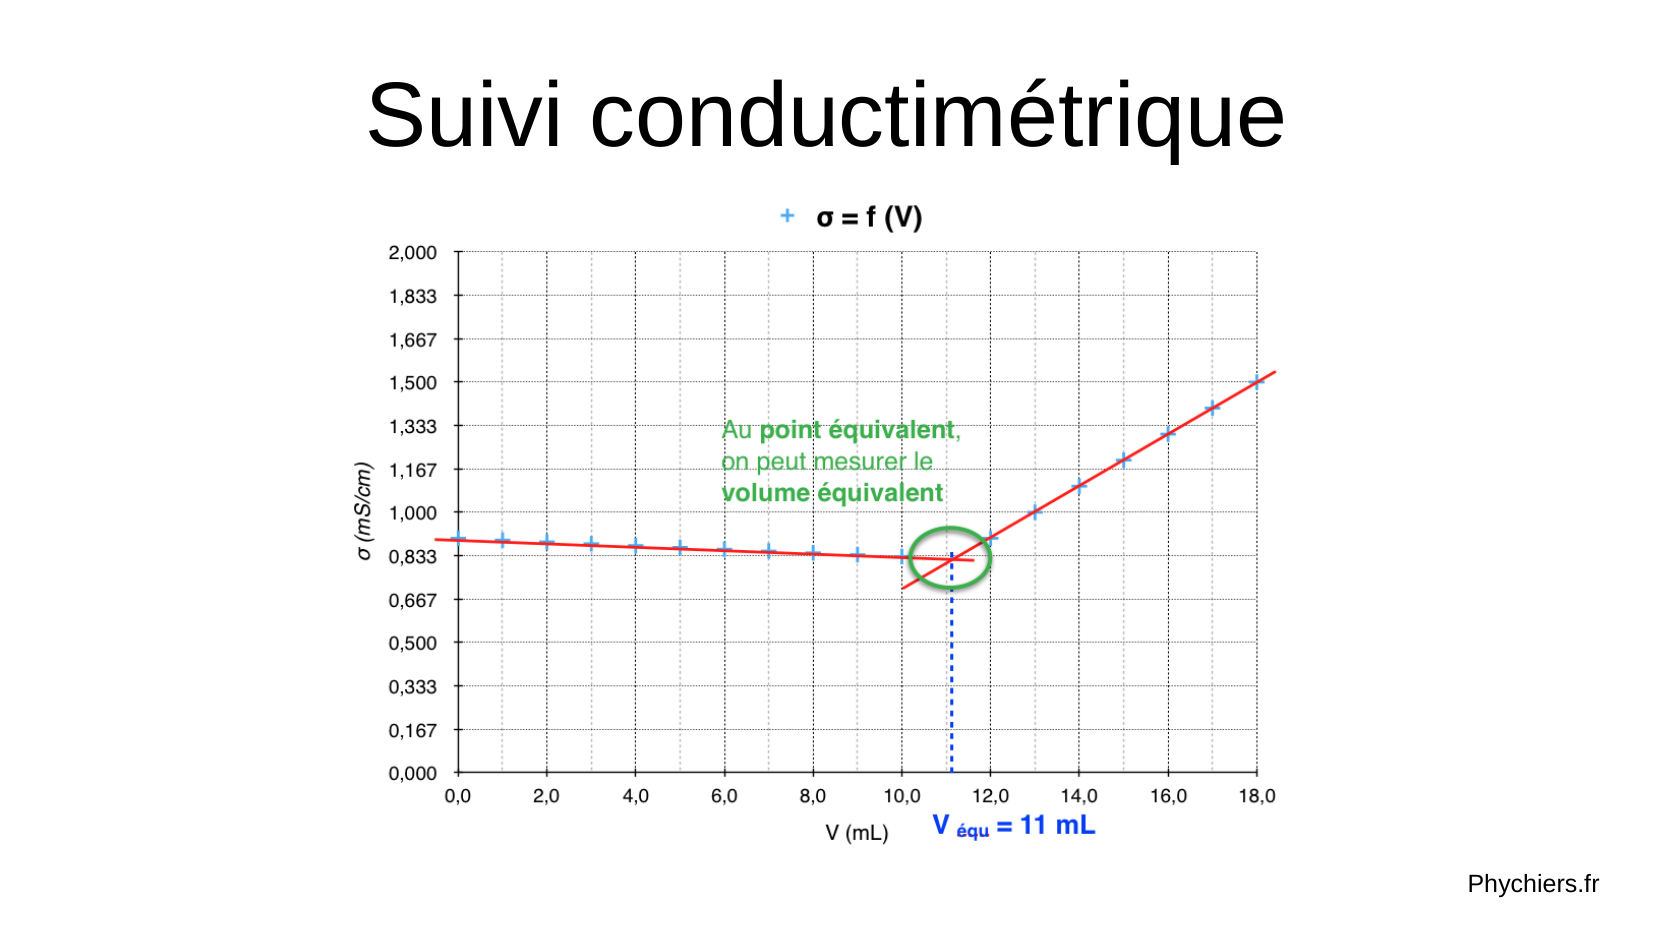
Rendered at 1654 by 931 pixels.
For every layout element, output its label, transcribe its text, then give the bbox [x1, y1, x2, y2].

picture [349, 192, 1288, 845]
title Suivi conductimétrique [82, 37, 1571, 193]
text_box Phychiers.fr [1452, 862, 1654, 906]
